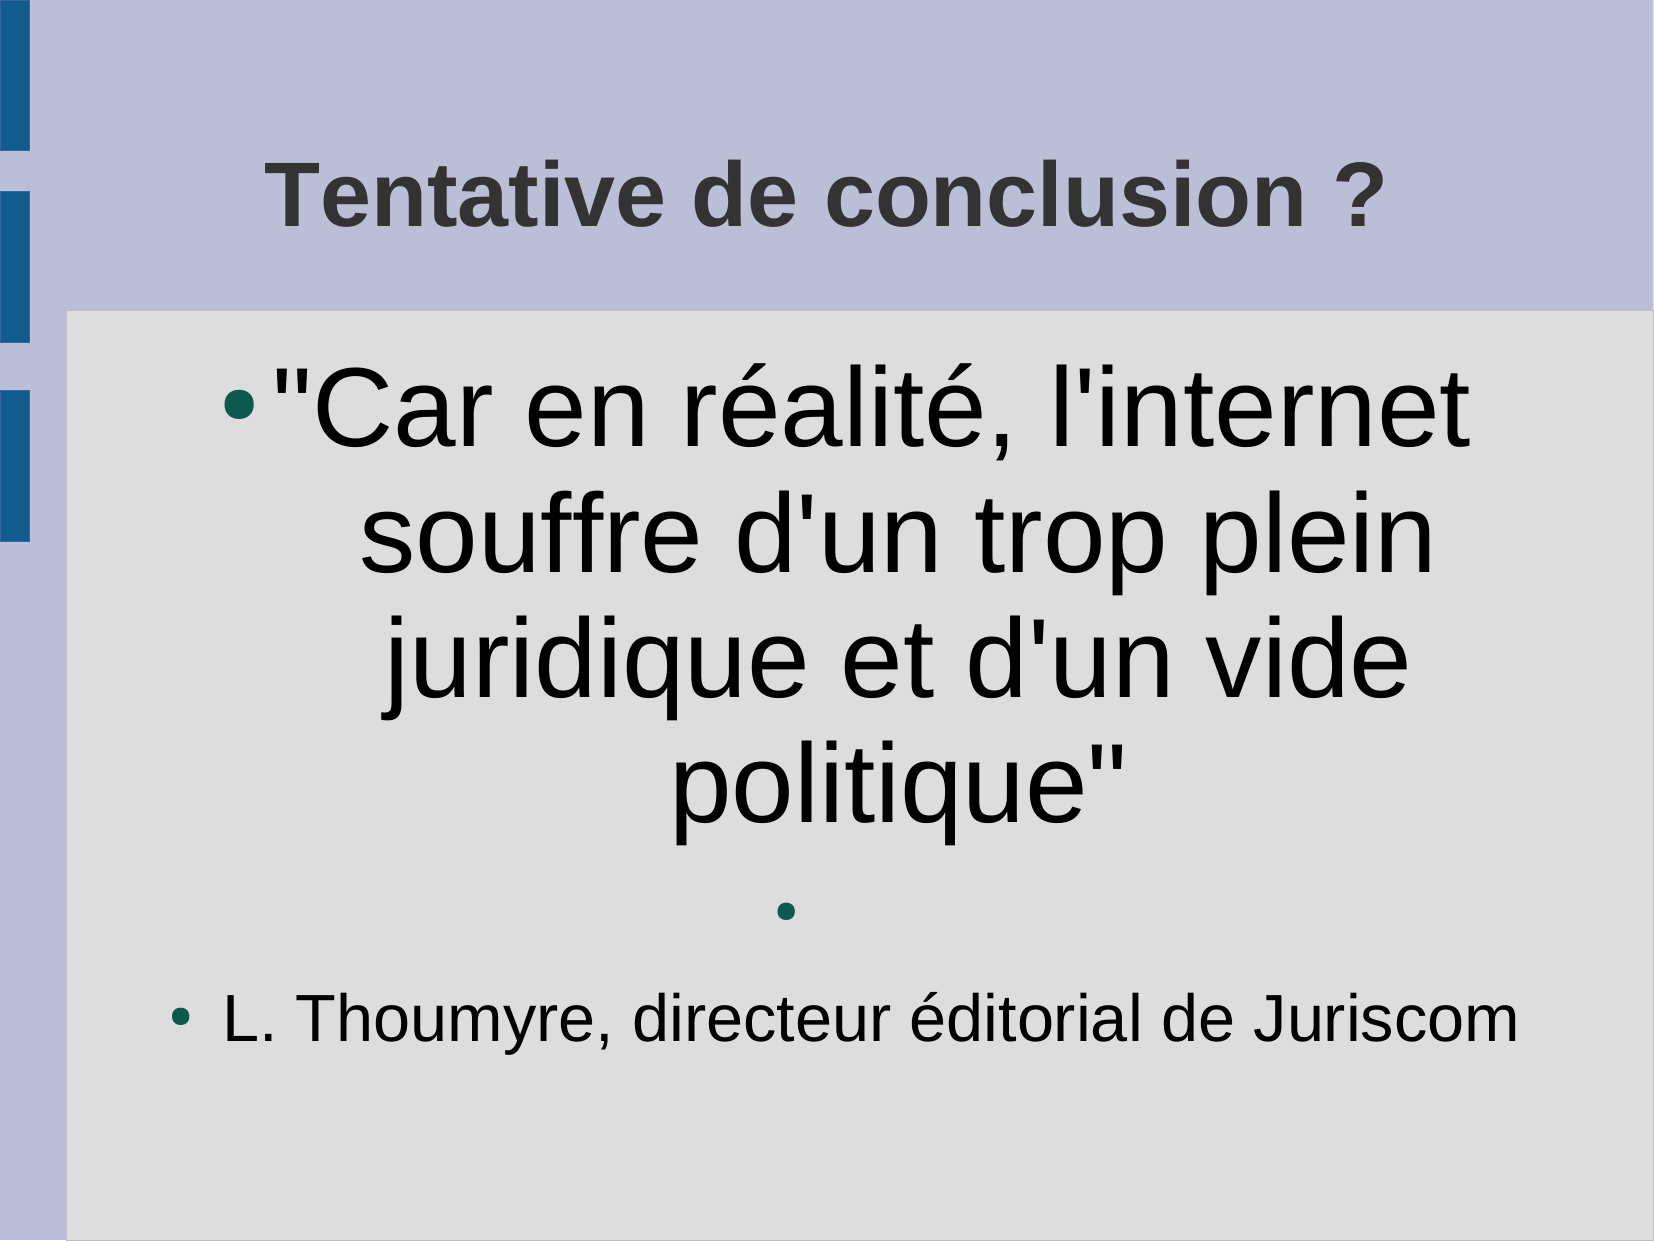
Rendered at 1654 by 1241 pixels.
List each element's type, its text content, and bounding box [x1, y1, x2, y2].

title Tentative de conclusion ? [121, 91, 1534, 299]
list "Car en réalité, l'internet souffre d'un trop plein juridique et d'un vide politique" L. Thoumyre, directeur éditorial de Juriscom [121, 344, 1534, 1127]
